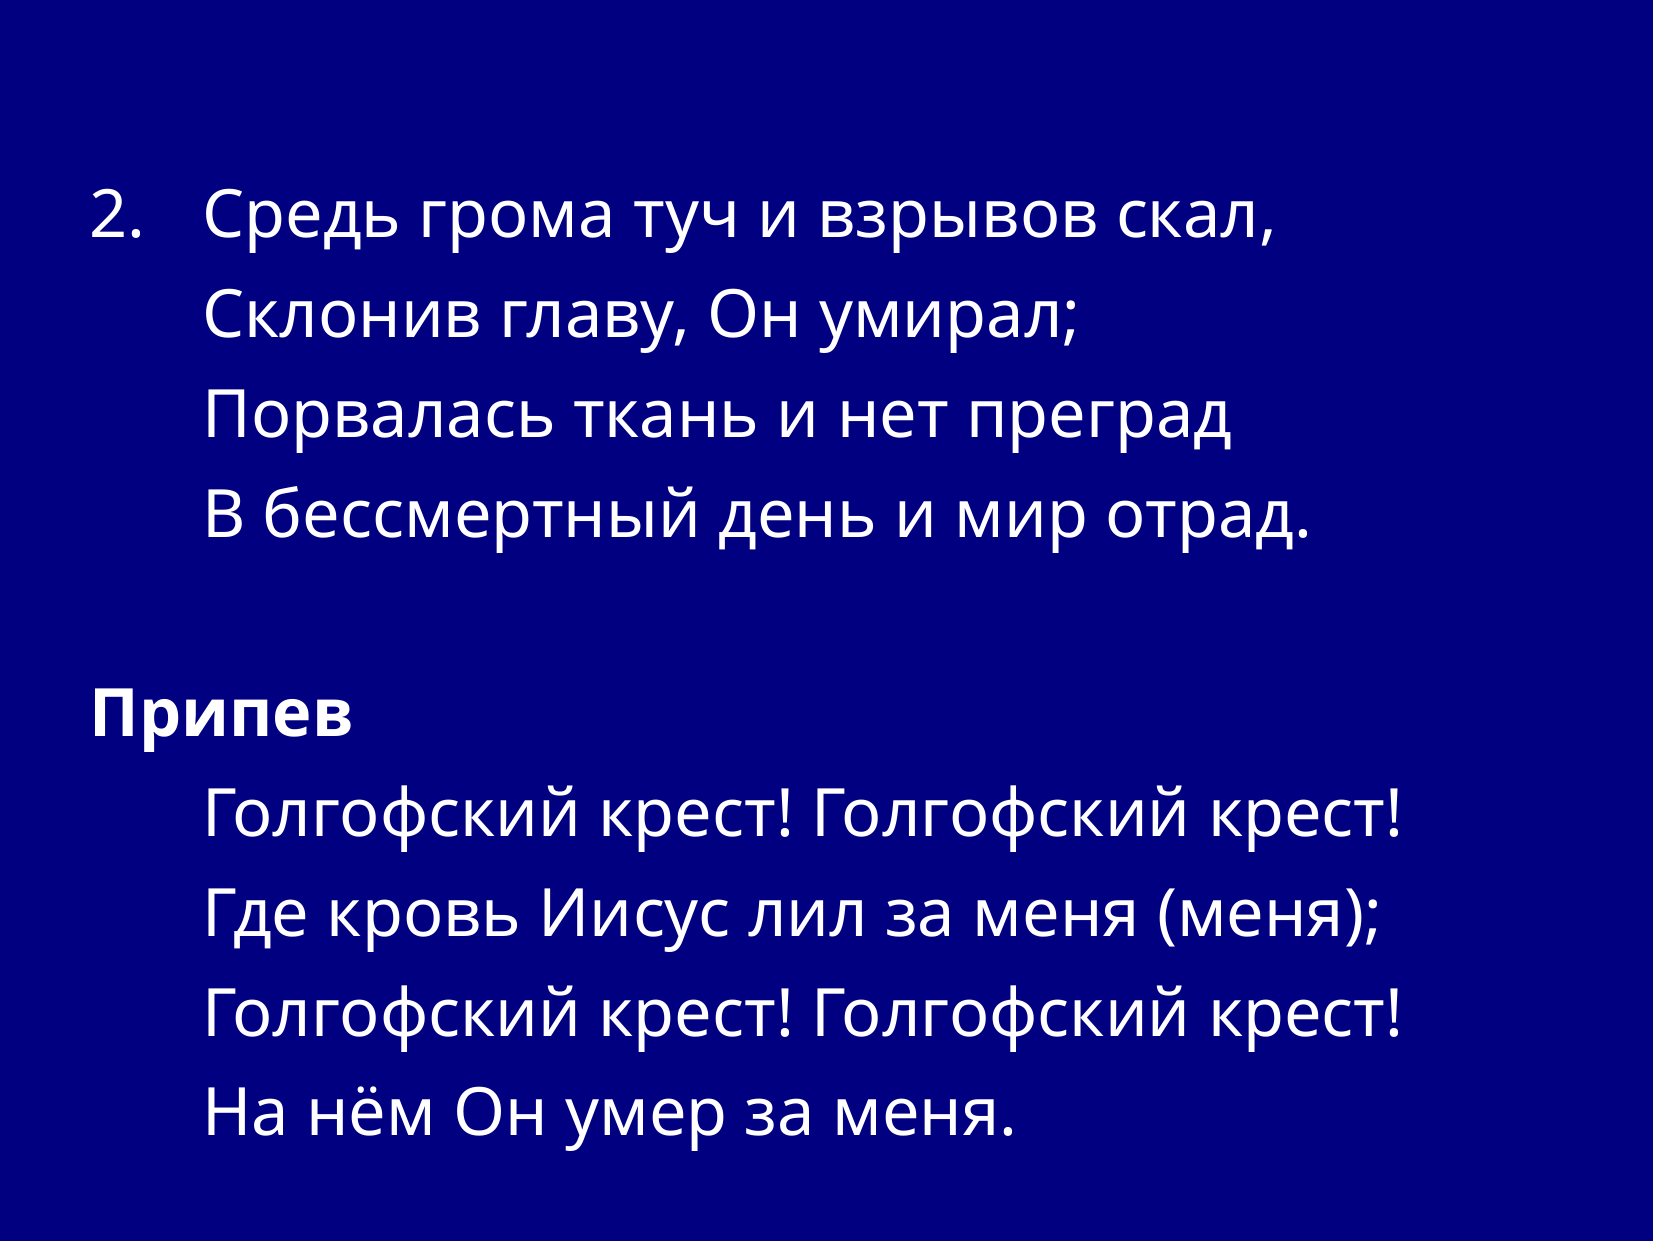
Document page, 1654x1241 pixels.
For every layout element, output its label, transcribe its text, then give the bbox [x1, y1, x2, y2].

text_box 2. Средь грома туч и взрывов скал, Склонив главу, Он умирал; Порвалась ткань и нет преград В бессмертный день и мир отрад. Припев Голгофский крест! Голгофский крест! Где кровь Иисус лил за меня (меня); Голгофский крест! Голгофский крест! На нём Он умер за меня. [75, 150, 1576, 1163]
